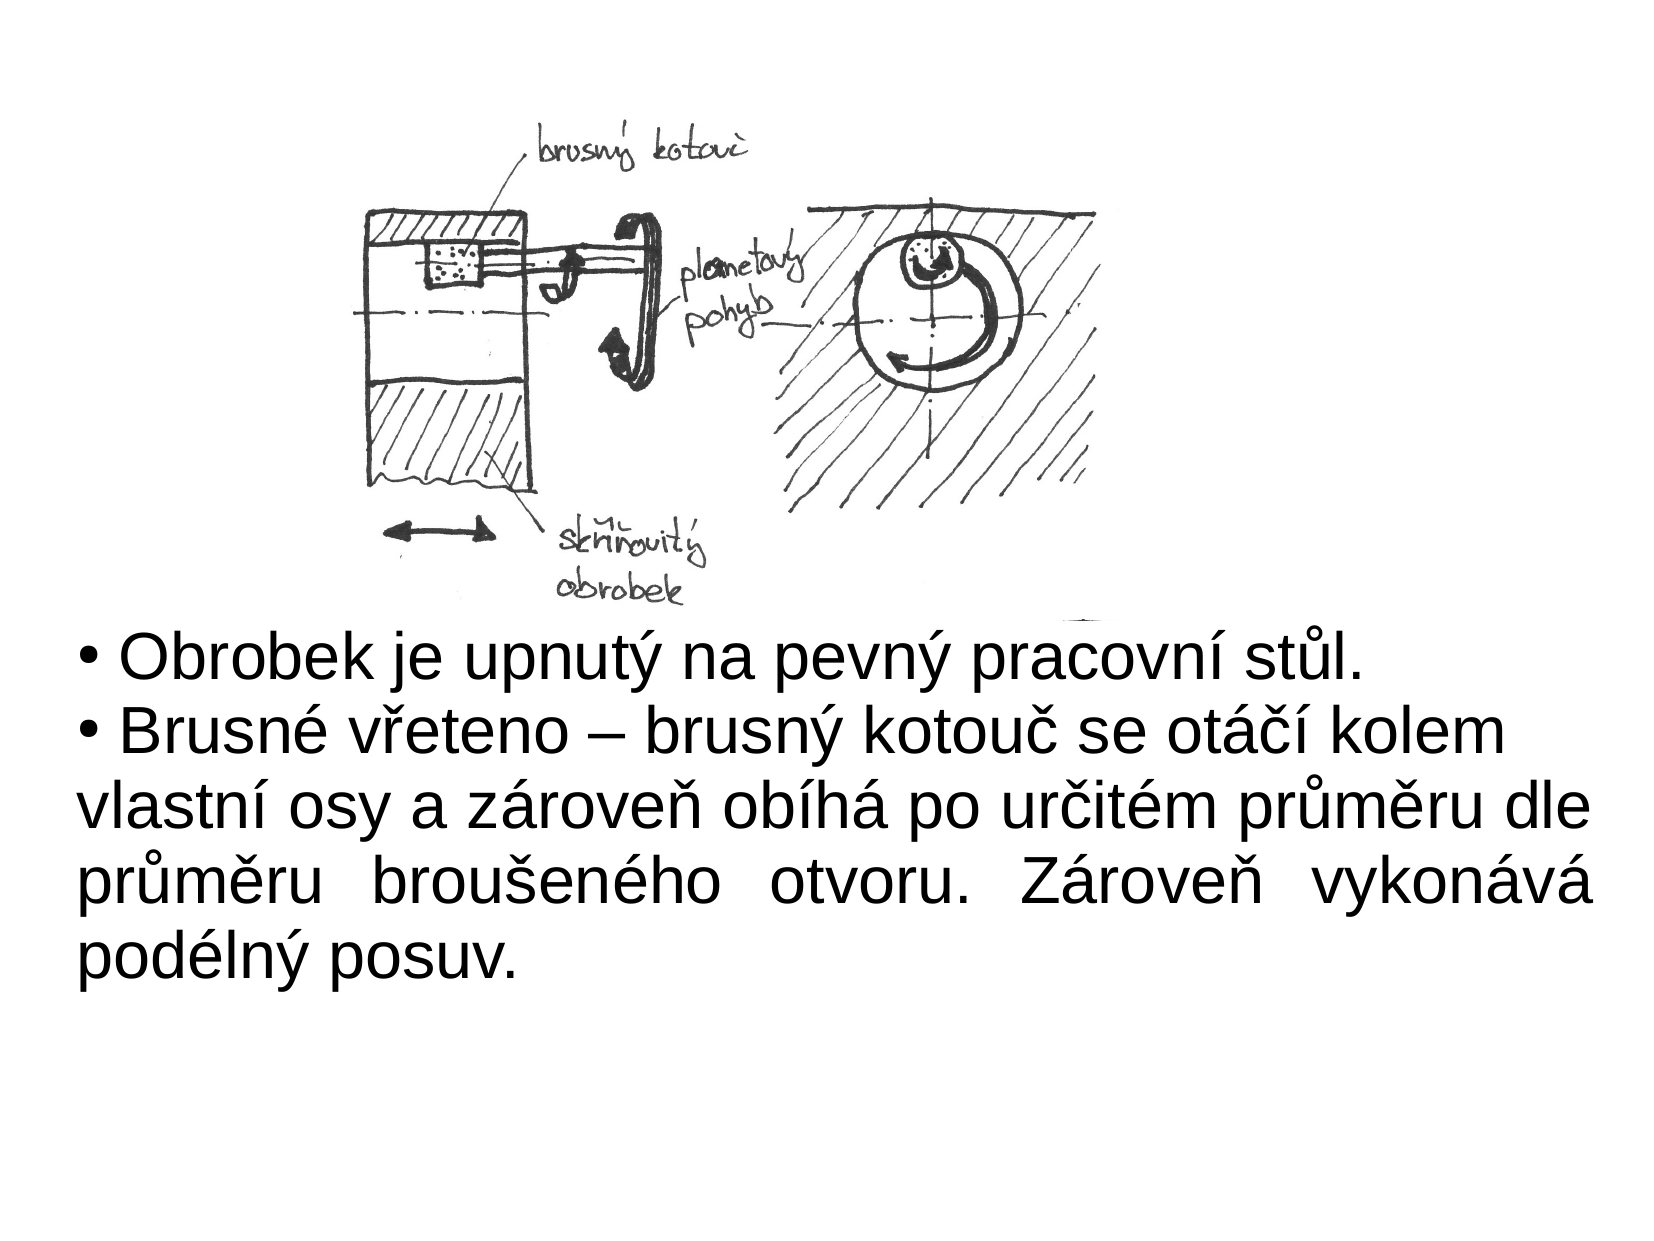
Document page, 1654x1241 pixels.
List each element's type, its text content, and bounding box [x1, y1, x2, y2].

subtitle Obrobek je upnutý na pevný pracovní stůl. Brusné vřeteno – brusný kotouč se otáčí kolem vlastní osy a zároveň obíhá po určitém průměru dle průměru broušeného otvoru. Zároveň vykonává podélný posuv. [76, 59, 1595, 1104]
picture [348, 110, 1123, 621]
